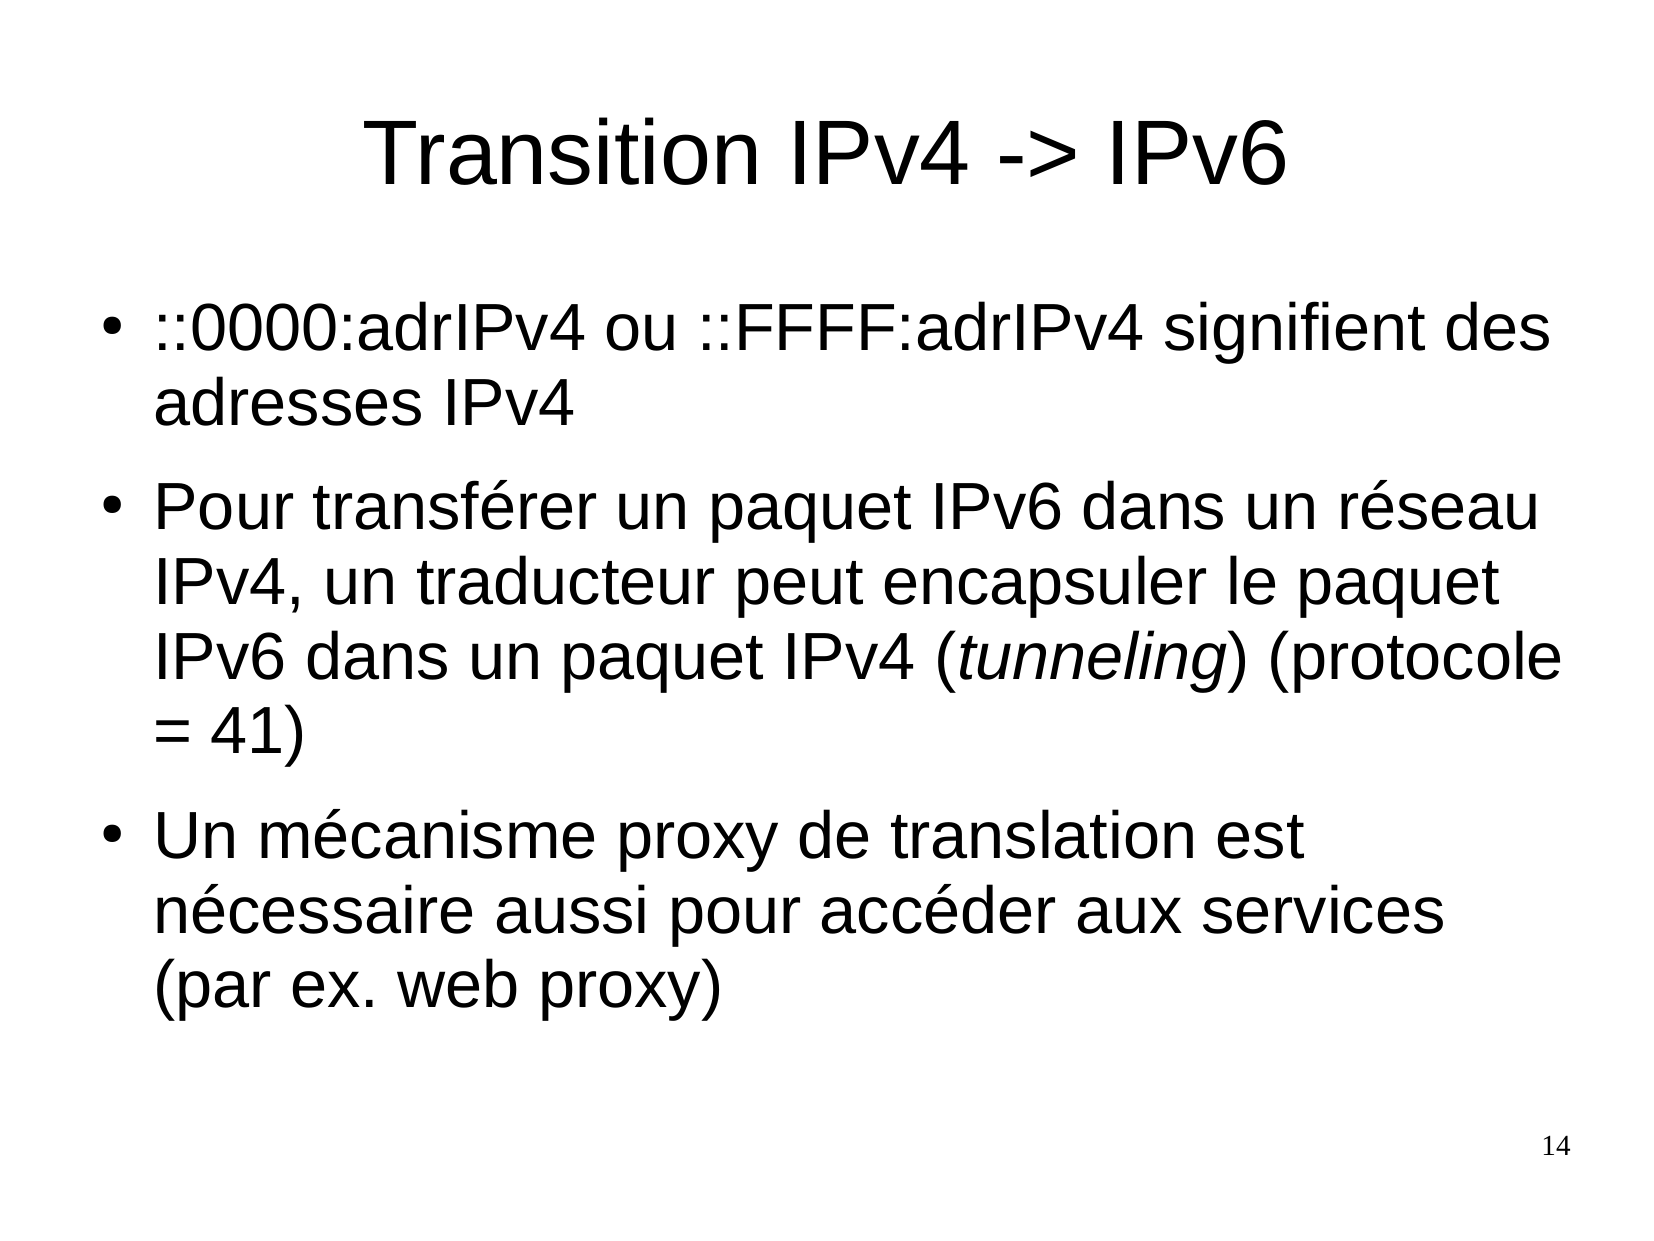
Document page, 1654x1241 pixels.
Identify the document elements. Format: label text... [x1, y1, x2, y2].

title Transition IPv4 -> IPv6 [82, 49, 1571, 257]
list ::0000:adrIPv4 ou ::FFFF:adrIPv4 signifient des adresses IPv4 Pour transférer un paquet IPv6 dans un réseau IPv4, un traducteur peut encapsuler le paquet IPv6 dans un paquet IPv4 (tunneling) (protocole = 41) Un mécanisme proxy de translation est nécessaire aussi pour accéder aux services (par ex. web proxy) [82, 290, 1571, 1109]
